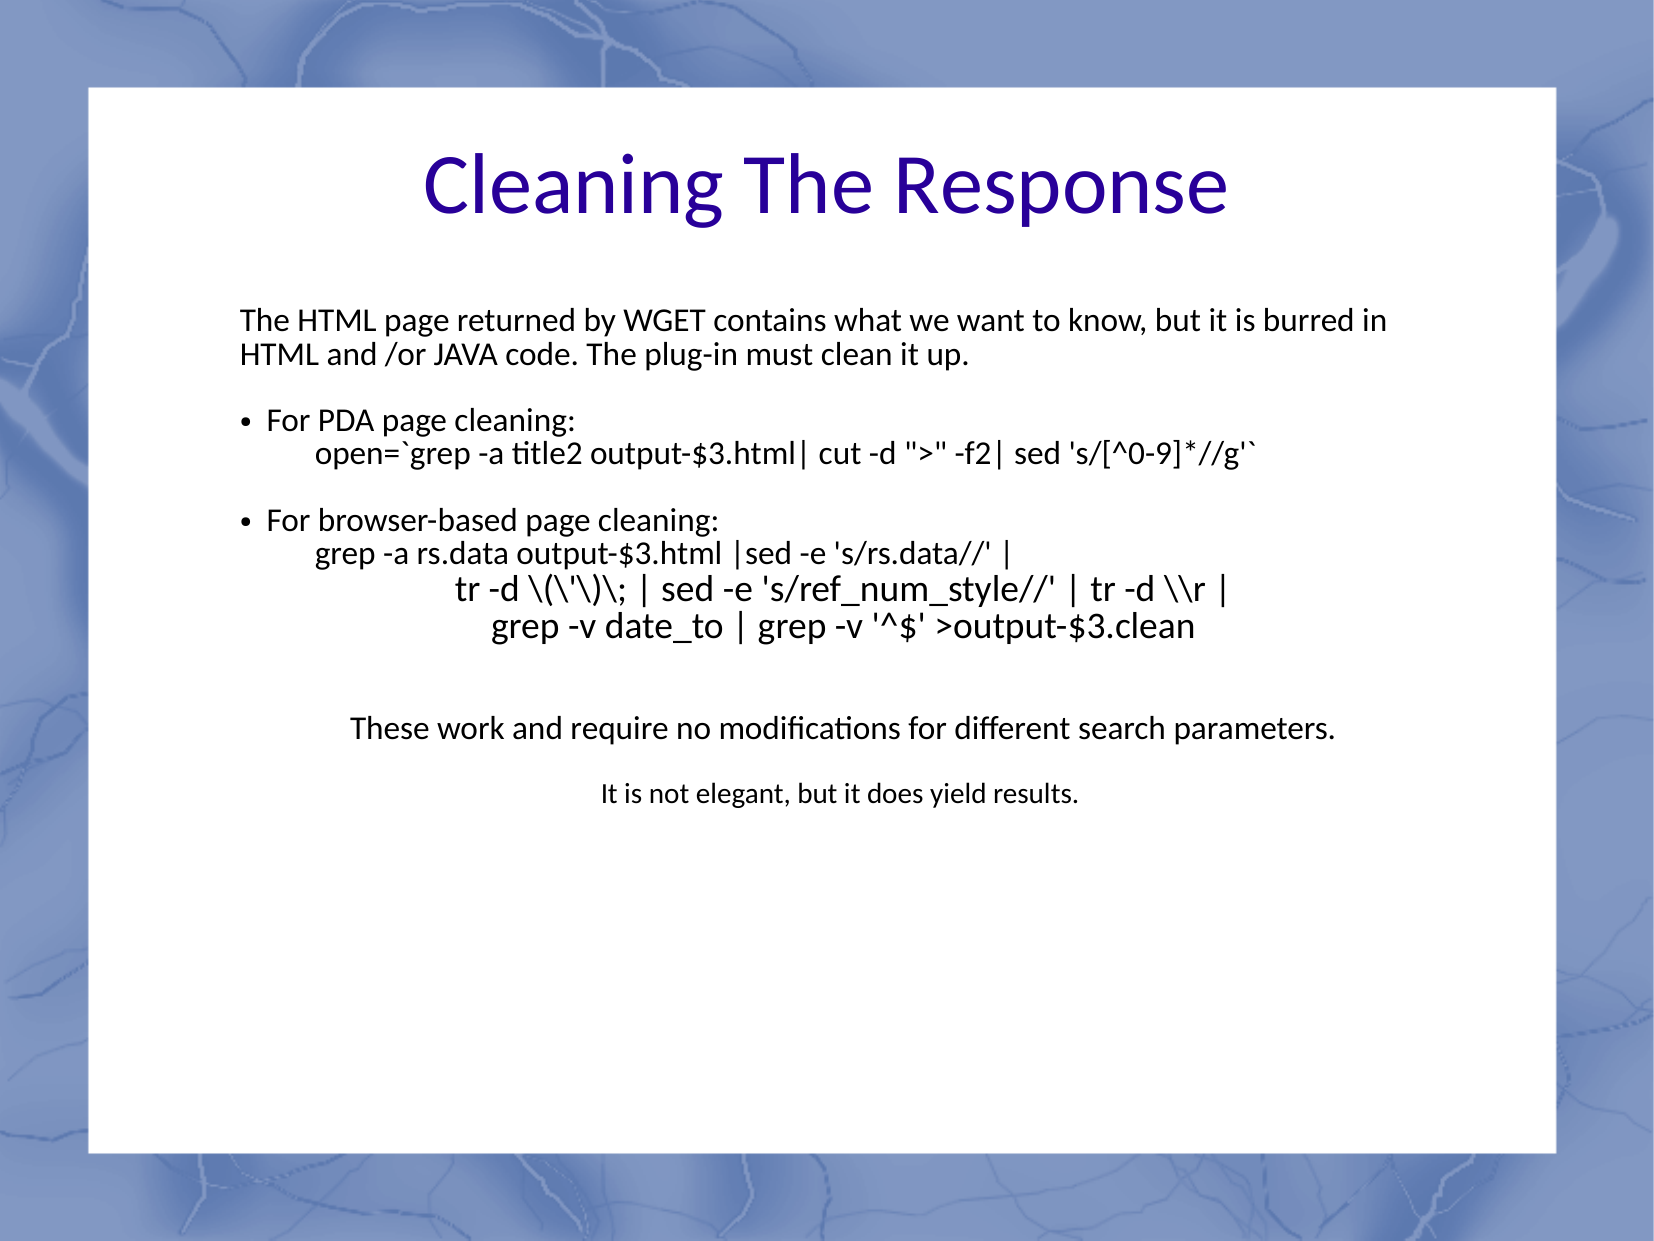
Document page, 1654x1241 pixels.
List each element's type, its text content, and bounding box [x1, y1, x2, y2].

title Cleaning The Response [118, 88, 1536, 296]
picture [0, 0, 1654, 1241]
text_box The HTML page returned by WGET contains what we want to know, but it is burred in HTML and /or JAVA code. The plug-in must clean it up. For PDA page cleaning: open=`grep -a title2 output-$3.html| cut -d ">" -f2| sed 's/[^0-9]*//g'` For browser-based page cleaning: grep -a rs.data output-$3.html |sed -e 's/rs.data//' | tr -d \(\'\)\; | sed -e 's/ref_num_style//' | tr -d \\r | grep -v date_to | grep -v '^$' >output-$3.clean These work and require no modifications for different search parameters. It is not elegant, but it does yield results. [225, 262, 1463, 1045]
